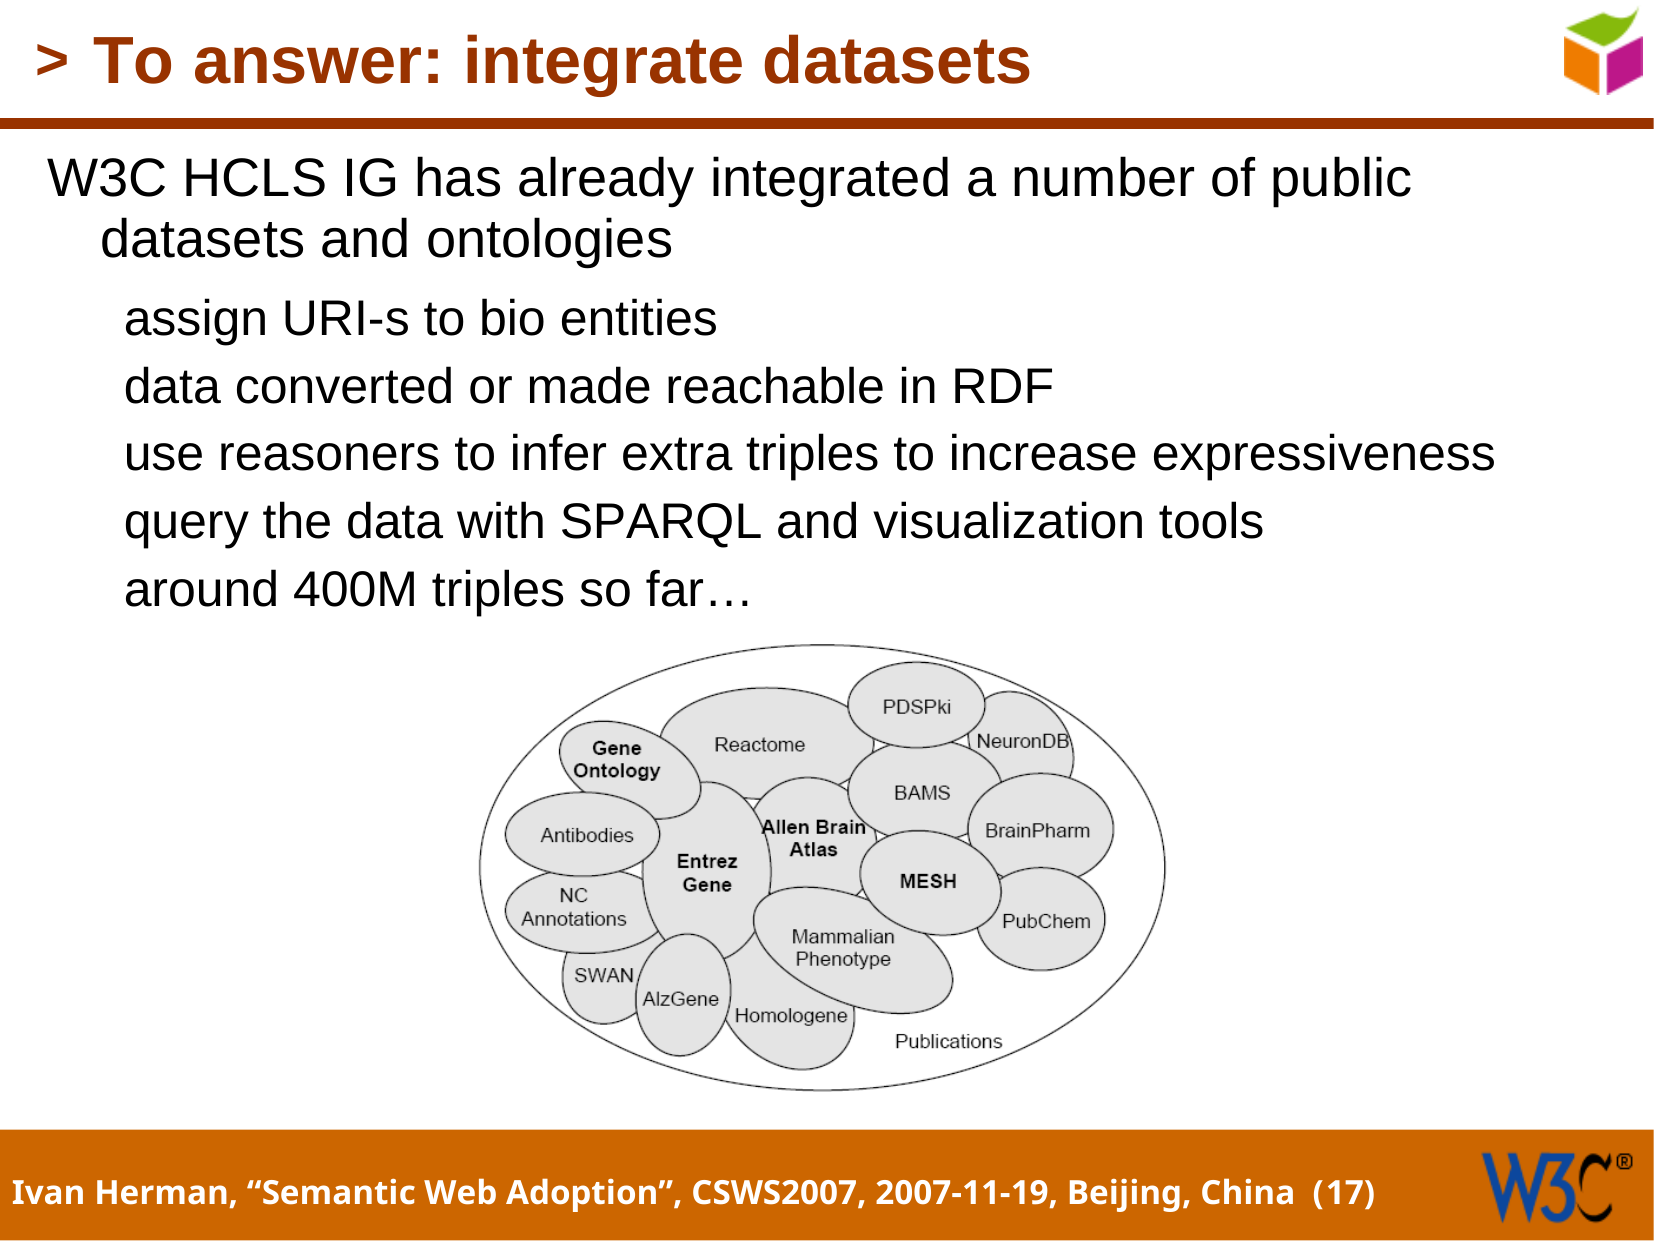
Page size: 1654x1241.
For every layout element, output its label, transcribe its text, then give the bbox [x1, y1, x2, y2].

title To answer: integrate datasets [93, 0, 1493, 119]
picture [1564, 5, 1643, 95]
list W3C HCLS IG has already integrated a number of public datasets and ontologies assign URI-s to bio entities data converted or made reachable in RDF use reasoners to infer extra triples to increase expressiveness query the data with SPARQL and visualization tools around 400M triples so far… [29, 147, 1624, 1134]
picture [466, 642, 1176, 1093]
picture [1477, 1149, 1639, 1228]
